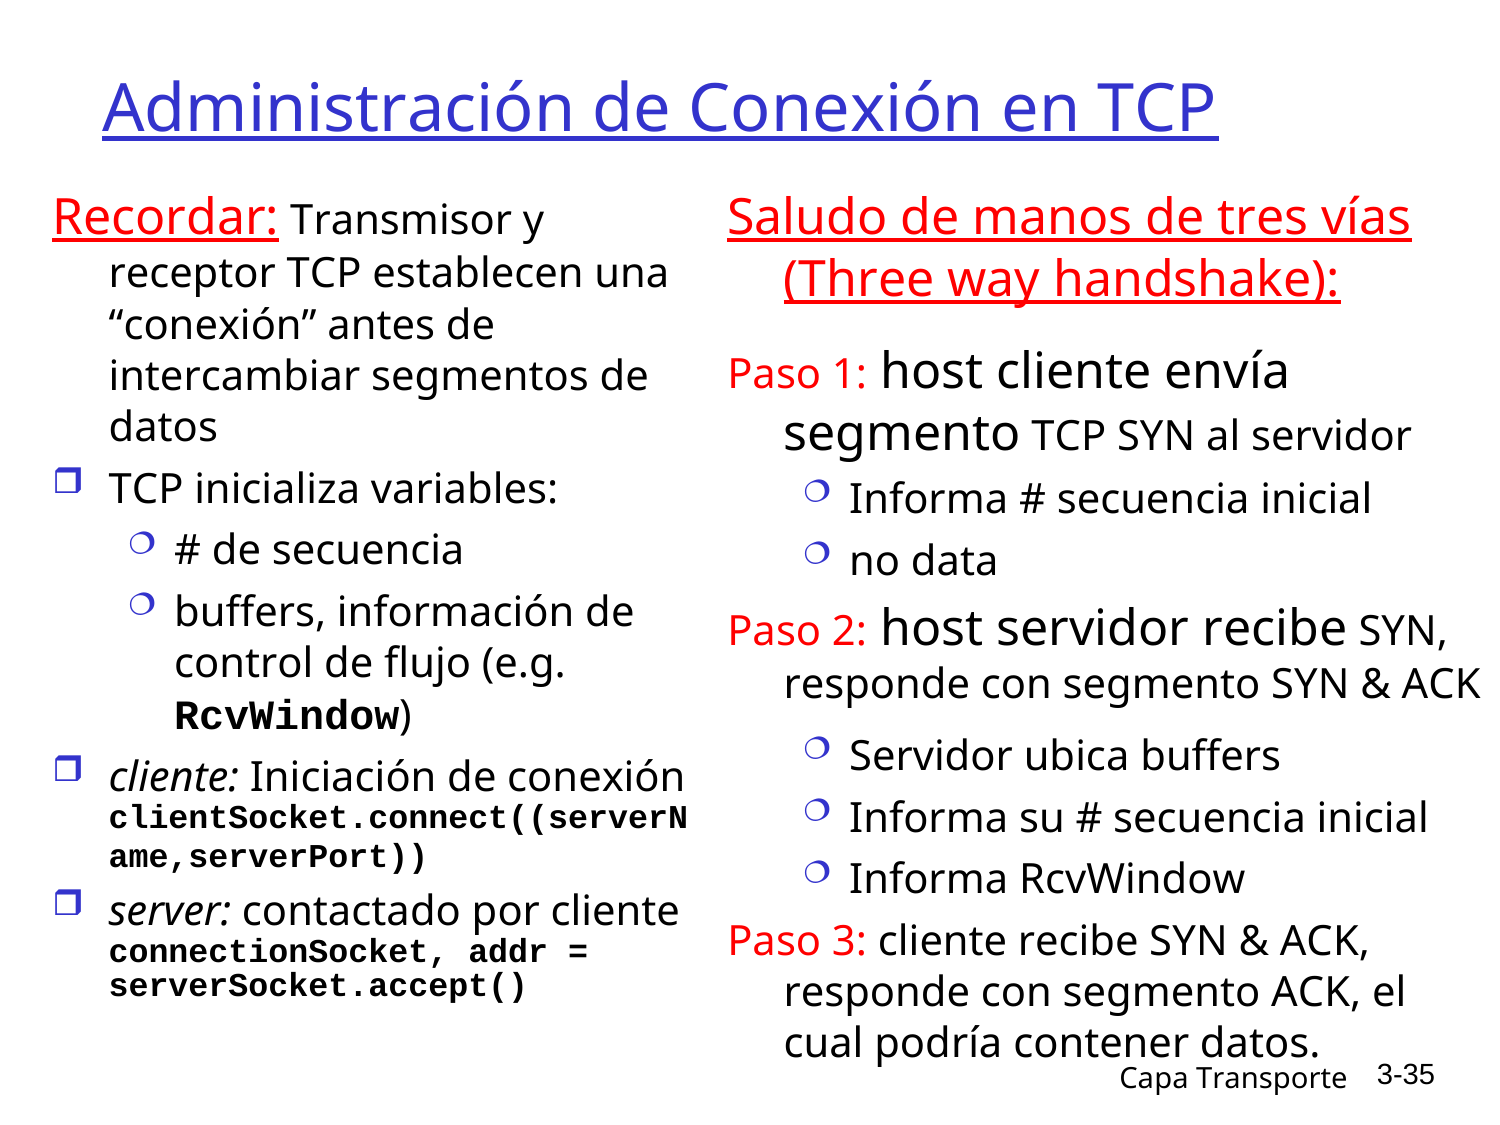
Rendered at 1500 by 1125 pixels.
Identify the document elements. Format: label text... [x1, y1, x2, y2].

title Administración de Conexión en TCP [87, 15, 1426, 177]
list Recordar: Transmisor y receptor TCP establecen una “conexión” antes de intercambiar segmentos de datos TCP inicializa variables: # de secuencia buffers, información de control de flujo (e.g. RcvWindow) cliente: Iniciación de conexión clientSocket.connect((serverName,serverPort)) server: contactado por cliente connectionSocket, addr = serverSocket.accept() [37, 177, 712, 1017]
list Saludo de manos de tres vías (Three way handshake): Paso 1: host cliente envía segmento TCP SYN al servidor Informa # secuencia inicial no data Paso 2: host servidor recibe SYN, responde con segmento SYN & ACK Servidor ubica buffers Informa su # secuencia inicial Informa RcvWindow Paso 3: cliente recibe SYN & ACK, responde con segmento ACK, el cual podría contener datos. [712, 177, 1500, 1094]
